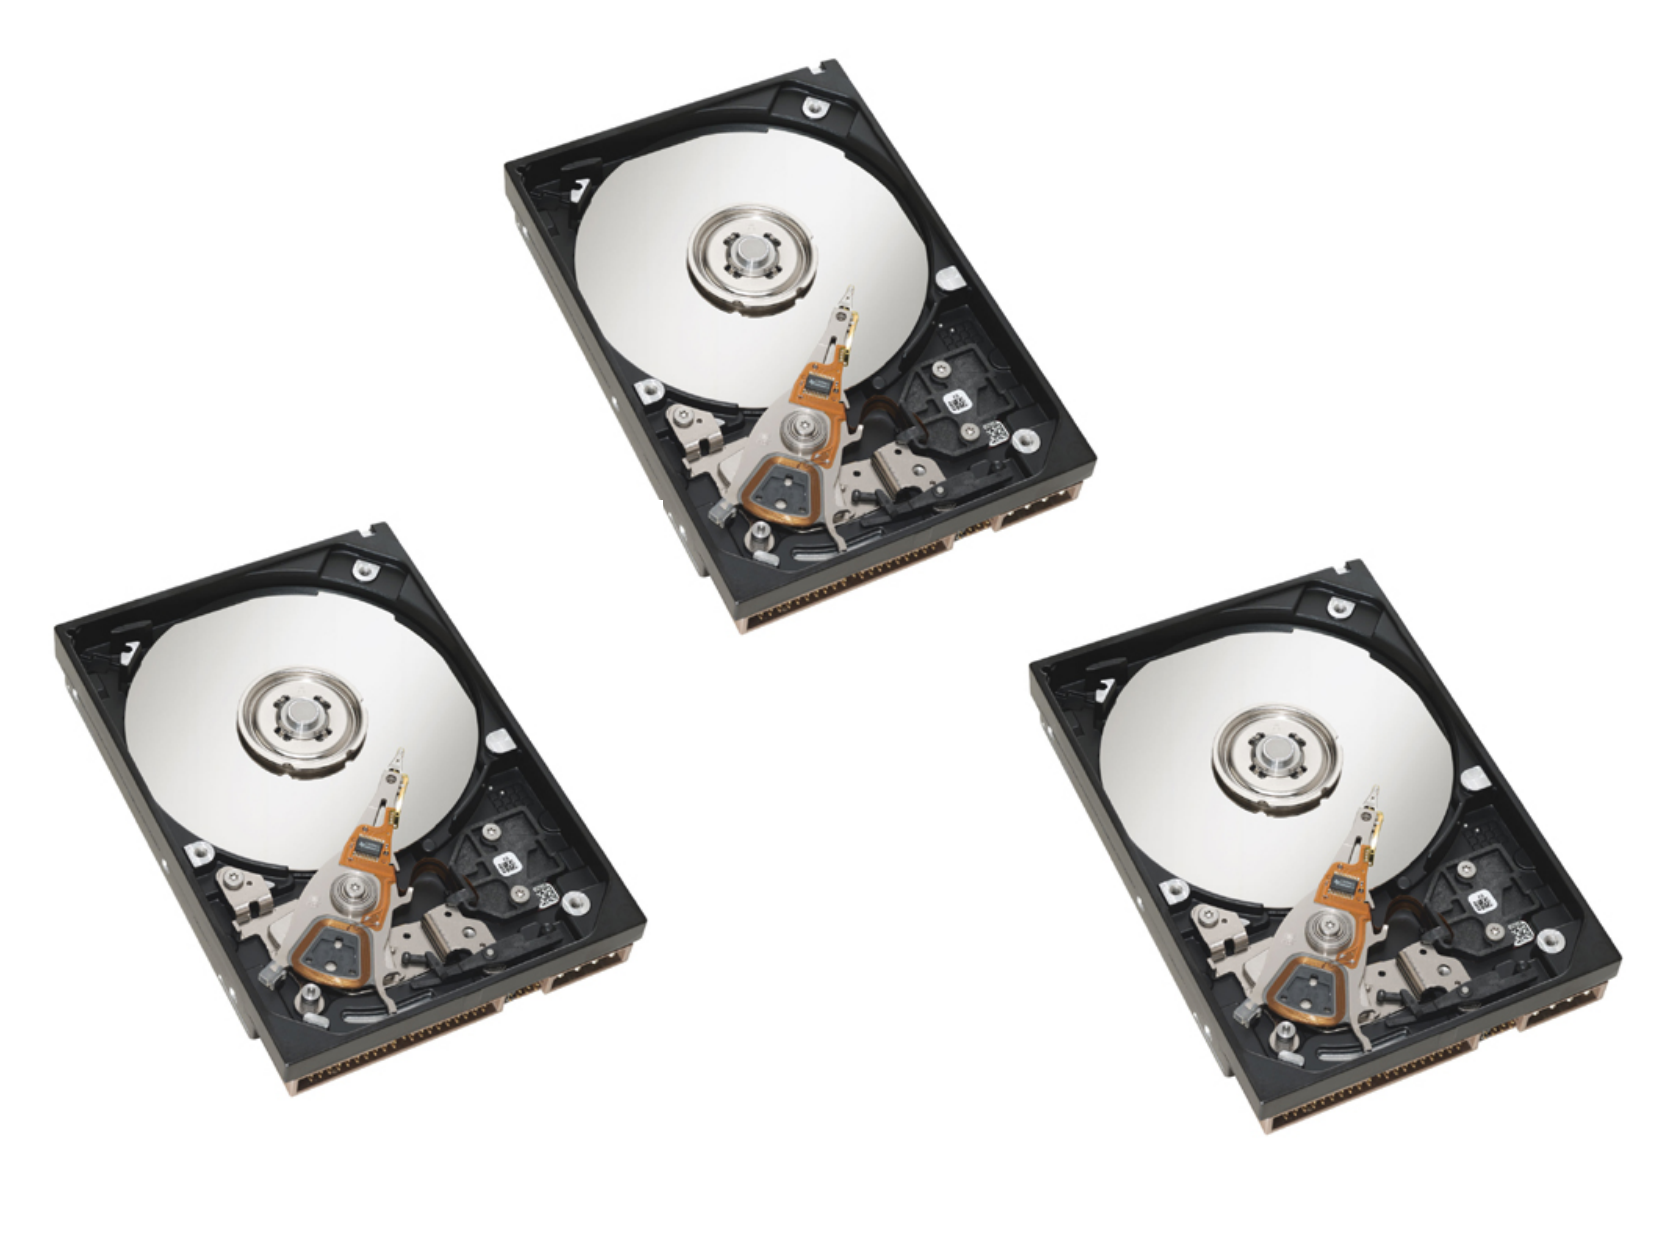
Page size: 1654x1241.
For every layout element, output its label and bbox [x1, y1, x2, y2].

picture [37, 37, 1638, 1163]
